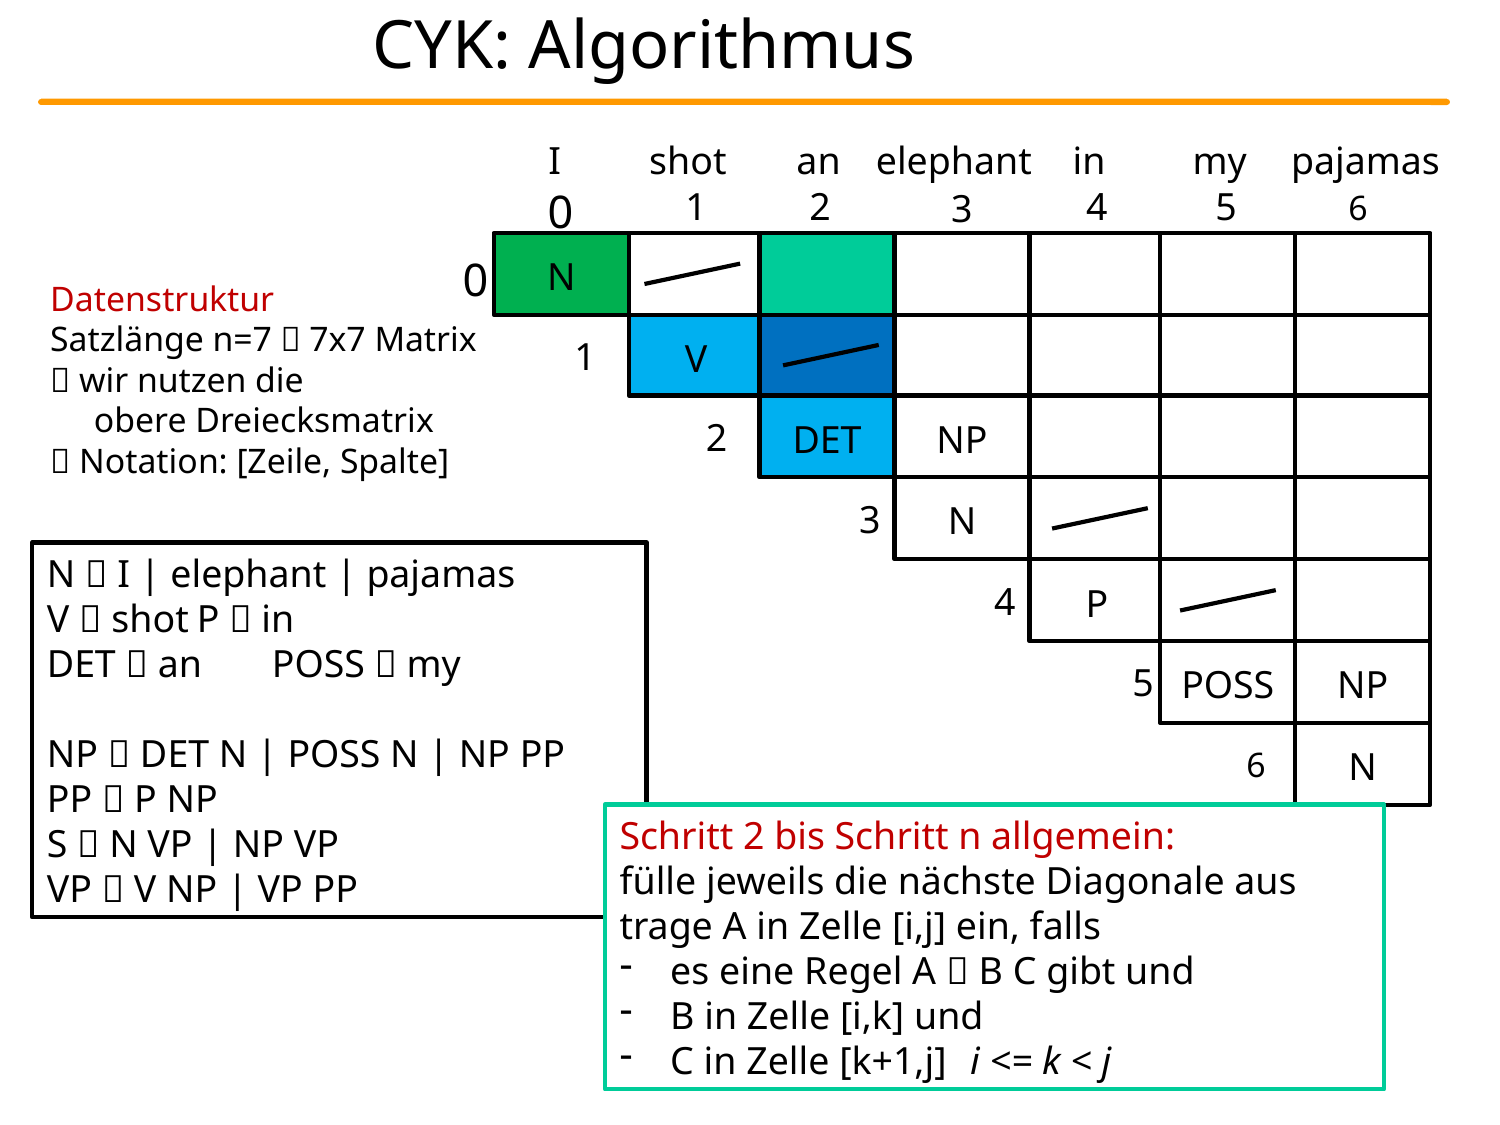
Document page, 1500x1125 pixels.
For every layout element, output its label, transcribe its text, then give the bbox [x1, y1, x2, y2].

text_box N  I | elephant | pajamas V  shot P  in DET  an POSS  my NP  DET N | POSS N | NP PP PP  P NP S  N VP | NP VP VP  V NP | VP PP [32, 542, 647, 918]
text_box NP [894, 395, 1029, 477]
text_box NP [1295, 641, 1431, 722]
text_box N [1294, 722, 1431, 805]
text_box P [1029, 559, 1160, 642]
text_box elephant [875, 137, 1032, 183]
title CYK: Algorithmus [0, 0, 1288, 127]
text_box 3 [859, 495, 881, 541]
text_box 1 [685, 183, 707, 229]
text_box Datenstruktur Satzlänge n=7  7x7 Matrix  wir nutzen die obere Dreiecksmatrix  Notation: [Zeile, Spalte] [35, 270, 504, 488]
text_box V [628, 314, 759, 396]
text_box 2 [705, 413, 728, 459]
text_box my [1192, 137, 1247, 183]
text_box 0 [462, 251, 489, 270]
text_box DET [759, 395, 894, 478]
text_box N [894, 477, 1029, 560]
text_box 0 [547, 183, 574, 238]
text_box [628, 232, 1431, 641]
text_box in [1072, 137, 1106, 183]
text_box 3 [951, 185, 973, 231]
text_box 4 [1086, 183, 1108, 229]
text_box 5 [1215, 183, 1237, 229]
text_box pajamas [1297, 156, 1309, 172]
text_box POSS [1160, 641, 1295, 724]
text_box 6 [1246, 743, 1276, 784]
text_box I [548, 137, 562, 183]
text_box elephant [933, 156, 945, 172]
text_box 2 [809, 183, 831, 229]
text_box pajamas [1291, 137, 1440, 183]
text_box shot [649, 137, 727, 183]
text_box 4 [994, 577, 1016, 623]
text_box N [493, 232, 628, 315]
text_box 5 [1132, 659, 1154, 705]
text_box 1 [574, 332, 596, 379]
text_box an [796, 137, 841, 183]
text_box 6 [1348, 186, 1378, 228]
text_box Schritt 2 bis Schritt n allgemein: fülle jeweils die nächste Diagonale aus trage A in Zelle [i,j] ein, falls es eine Regel A  B C gibt und B in Zelle [i,k] und C in Zelle [k+1,j] i <= k < j [604, 804, 1385, 1090]
